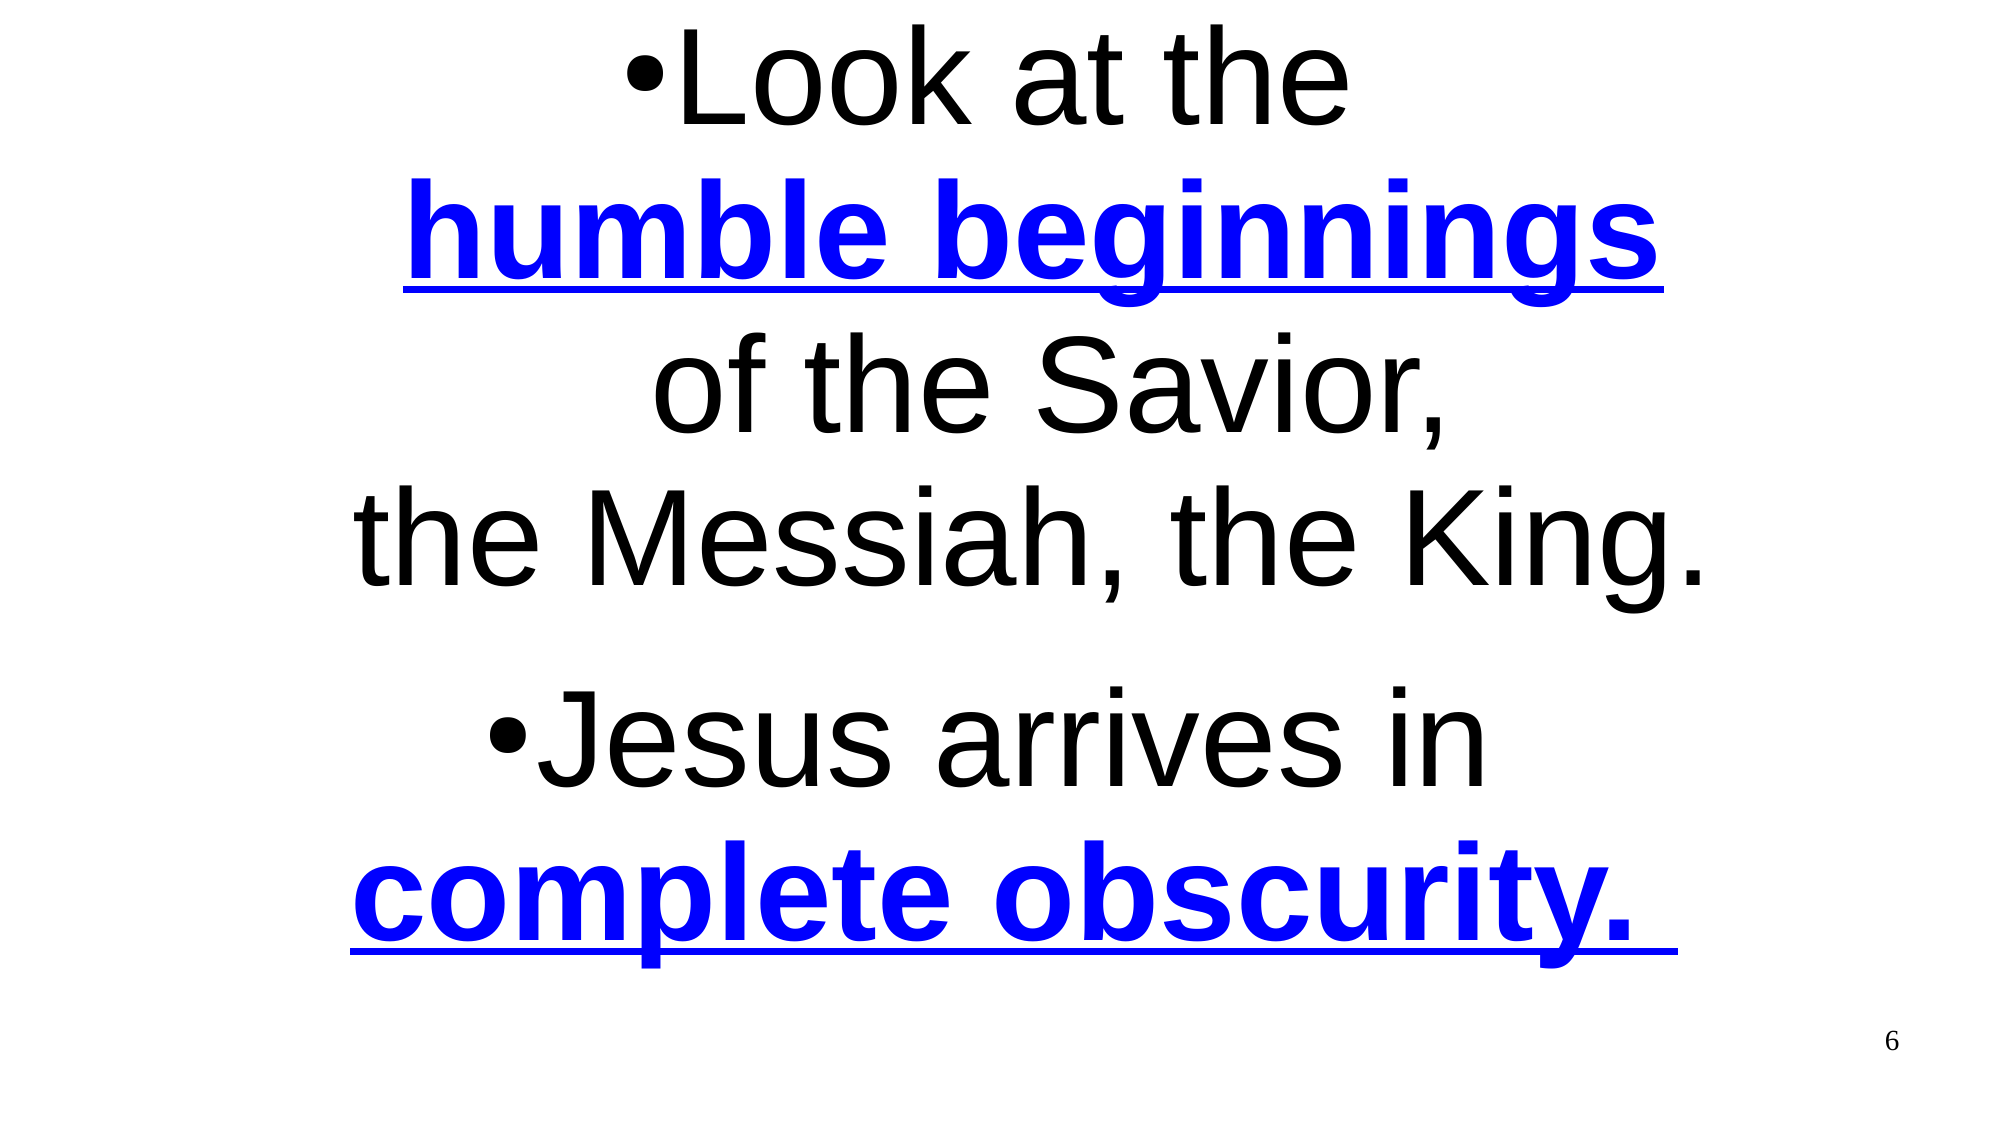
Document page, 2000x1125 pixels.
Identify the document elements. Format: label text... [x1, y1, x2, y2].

list Look at the humble beginnings of the Savior, the Messiah, the King. Jesus arrives in complete obscurity. [0, 0, 1996, 1123]
